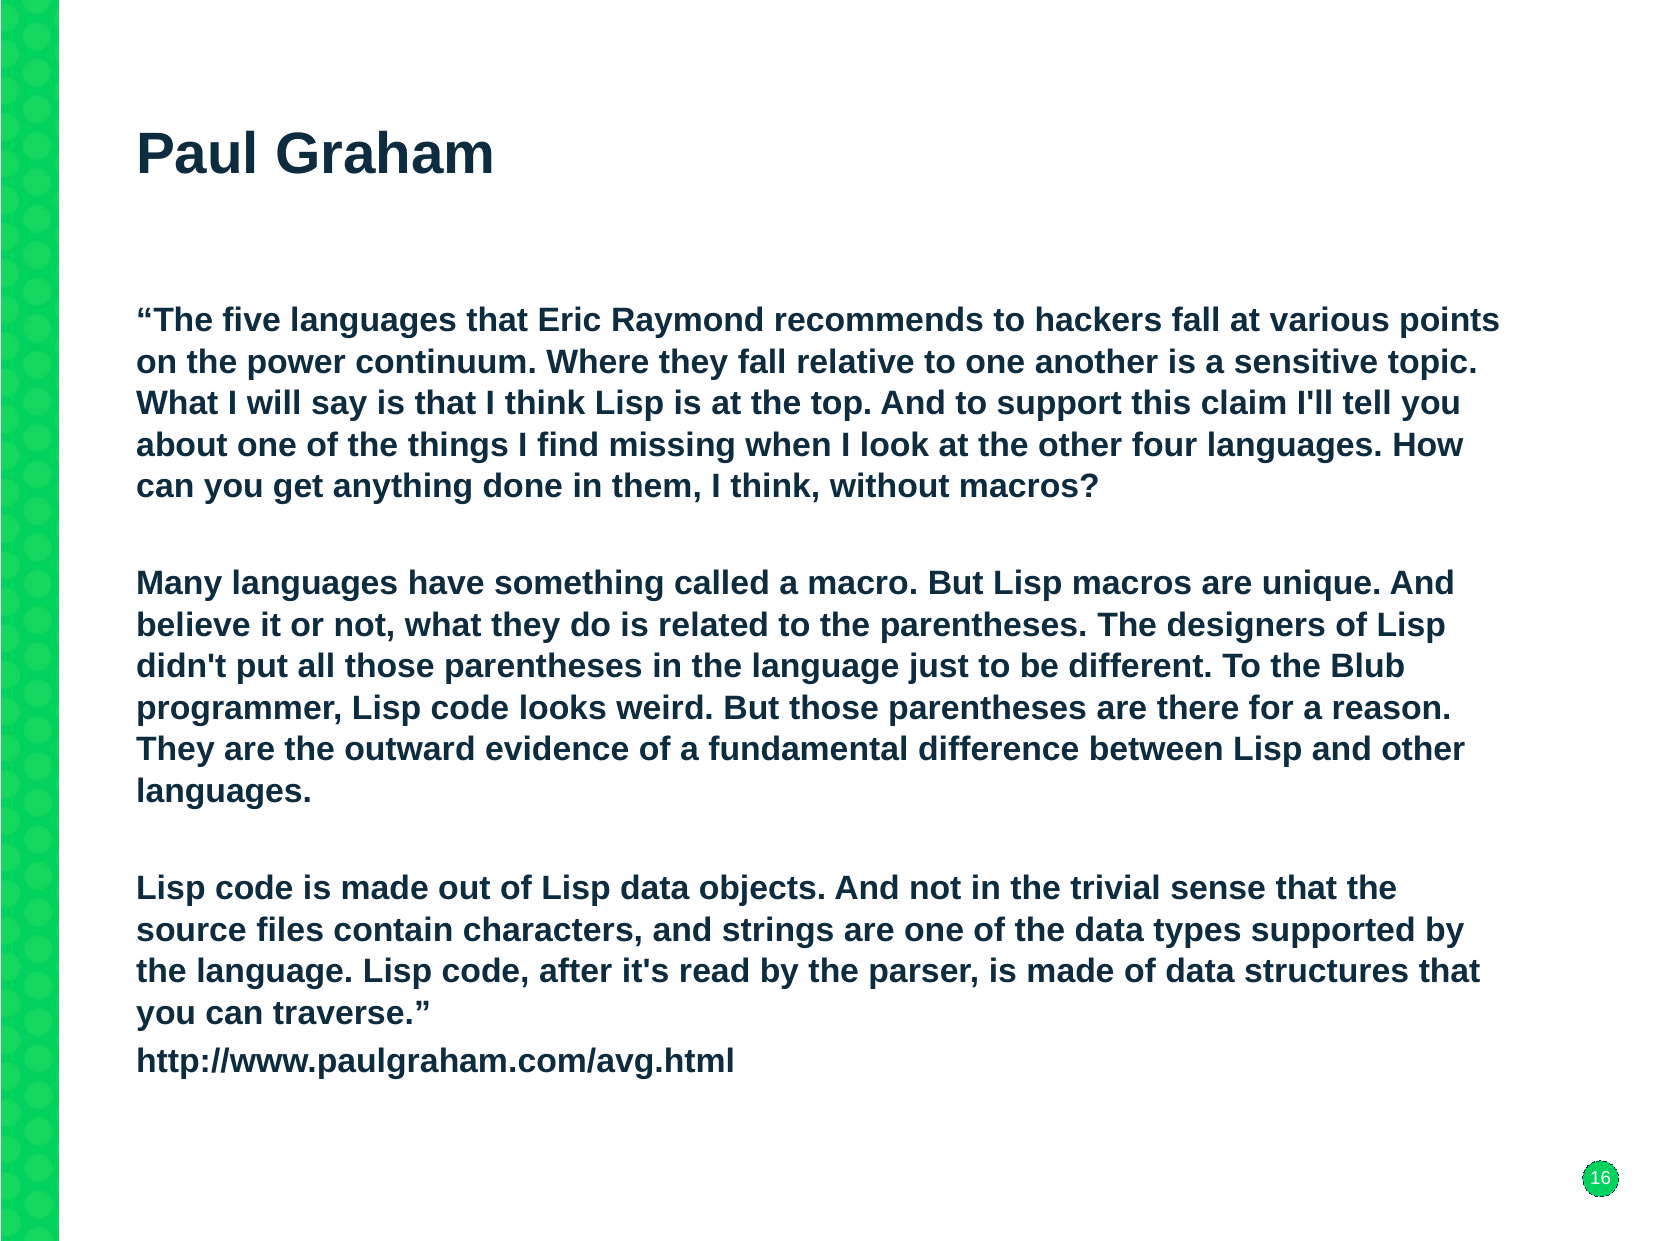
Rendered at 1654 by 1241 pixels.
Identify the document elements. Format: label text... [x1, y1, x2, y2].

picture [1, 0, 59, 1241]
title Paul Graham [121, 49, 1531, 257]
list “The five languages that Eric Raymond recommends to hackers fall at various points on the power continuum. Where they fall relative to one another is a sensitive topic. What I will say is that I think Lisp is at the top. And to support this claim I'll tell you about one of the things I find missing when I look at the other four languages. How can you get anything done in them, I think, without macros? Many languages have something called a macro. But Lisp macros are unique. And believe it or not, what they do is related to the parentheses. The designers of Lisp didn't put all those parentheses in the language just to be different. To the Blub programmer, Lisp code looks weird. But those parentheses are there for a reason. They are the outward evidence of a fundamental difference between Lisp and other languages. Lisp code is made out of Lisp data objects. And not in the trivial sense that the source files contain characters, and strings are one of the data types supported by the language. Lisp code, after it's read by the parser, is made of data structures that you can traverse.” http://www.paulgraham.com/avg.html [121, 290, 1531, 1100]
